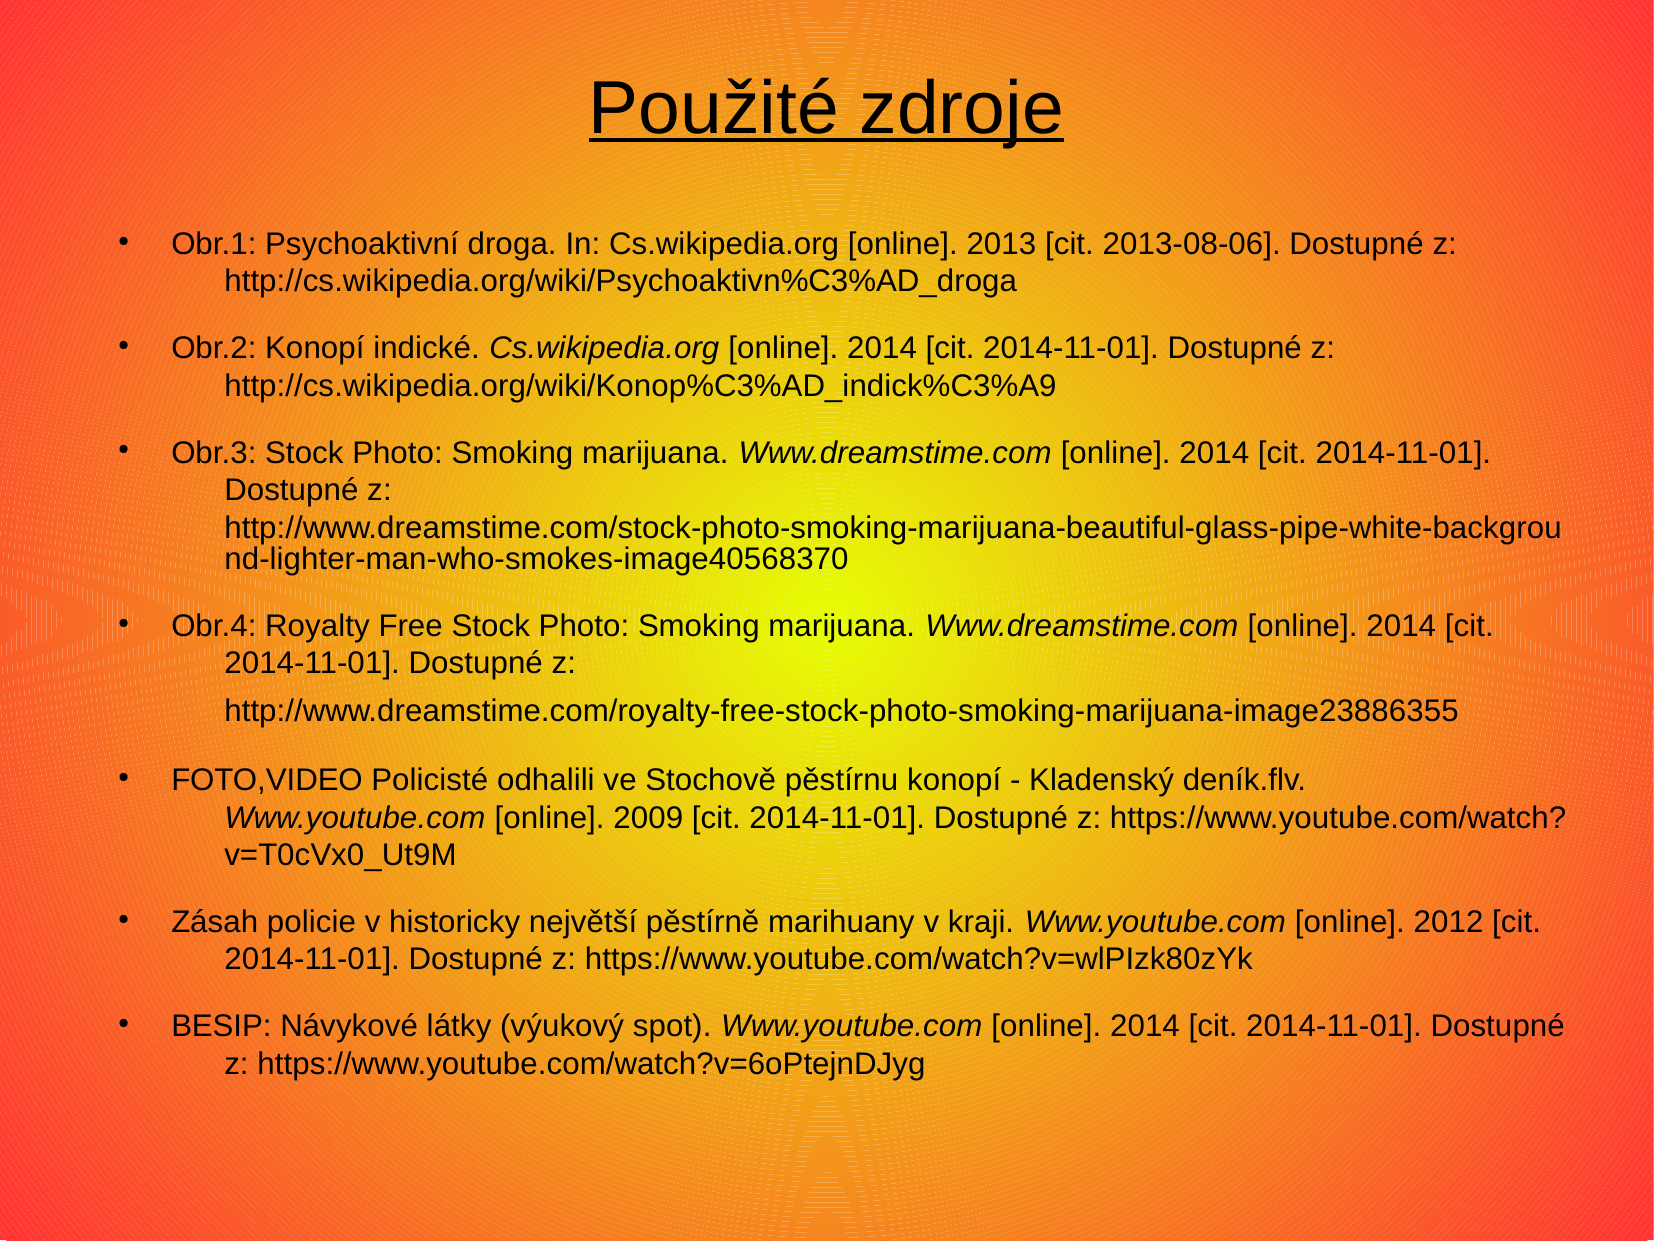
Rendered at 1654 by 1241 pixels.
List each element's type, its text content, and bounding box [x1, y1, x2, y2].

list Obr.1: Psychoaktivní droga. In: Cs.wikipedia.org [online]. 2013 [cit. 2013-08-06]. Dostupné z: http://cs.wikipedia.org/wiki/Psychoaktivn%C3%AD_droga Obr.2: Konopí indické. Cs.wikipedia.org [online]. 2014 [cit. 2014-11-01]. Dostupné z: http://cs.wikipedia.org/wiki/Konop%C3%AD_indick%C3%A9 Obr.3: Stock Photo: Smoking marijuana. Www.dreamstime.com [online]. 2014 [cit. 2014-11-01]. Dostupné z: http://www.dreamstime.com/stock-photo-smoking-marijuana-beautiful-glass-pipe-white-background-lighter-man-who-smokes-image40568370 Obr.4: Royalty Free Stock Photo: Smoking marijuana. Www.dreamstime.com [online]. 2014 [cit. 2014-11-01]. Dostupné z: http://www.dreamstime.com/royalty-free-stock-photo-smoking-marijuana-image23886355 FOTO,VIDEO Policisté odhalili ve Stochově pěstírnu konopí - Kladenský deník.flv. Www.youtube.com [online]. 2009 [cit. 2014-11-01]. Dostupné z: https://www.youtube.com/watch?v=T0cVx0_Ut9M Zásah policie v historicky největší pěstírně marihuany v kraji. Www.youtube.com [online]. 2012 [cit. 2014-11-01]. Dostupné z: https://www.youtube.com/watch?v=wlPIzk80zYk BESIP: Návykové látky (výukový spot). Www.youtube.com [online]. 2014 [cit. 2014-11-01]. Dostupné z: https://www.youtube.com/watch?v=6oPtejnDJyg [82, 223, 1571, 1042]
title Použité zdroje [82, 0, 1571, 208]
